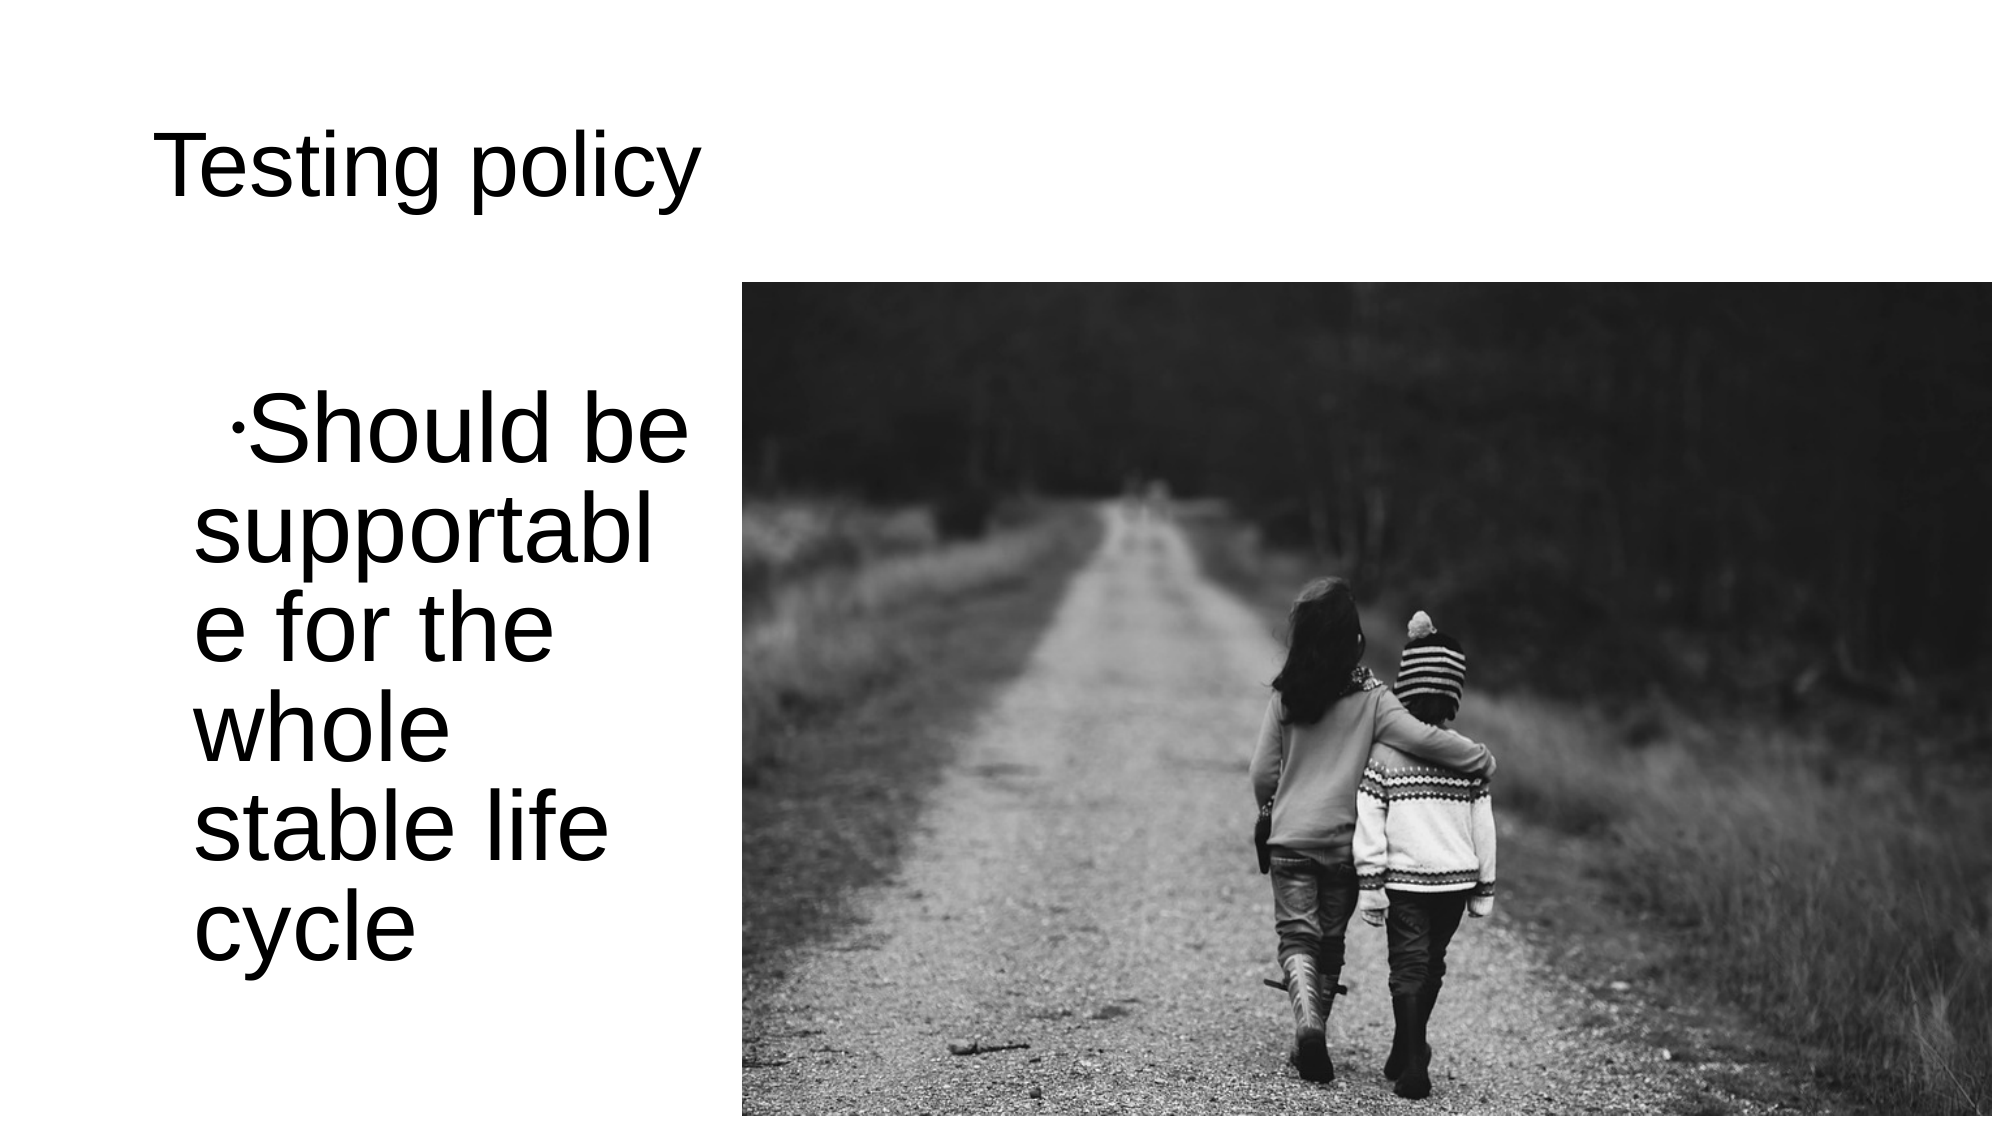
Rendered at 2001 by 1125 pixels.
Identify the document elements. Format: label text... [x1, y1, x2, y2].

list Should be supportable for the whole stable life cycle [137, 375, 712, 1023]
title Testing policy [137, 59, 1863, 278]
picture [742, 282, 1992, 1116]
